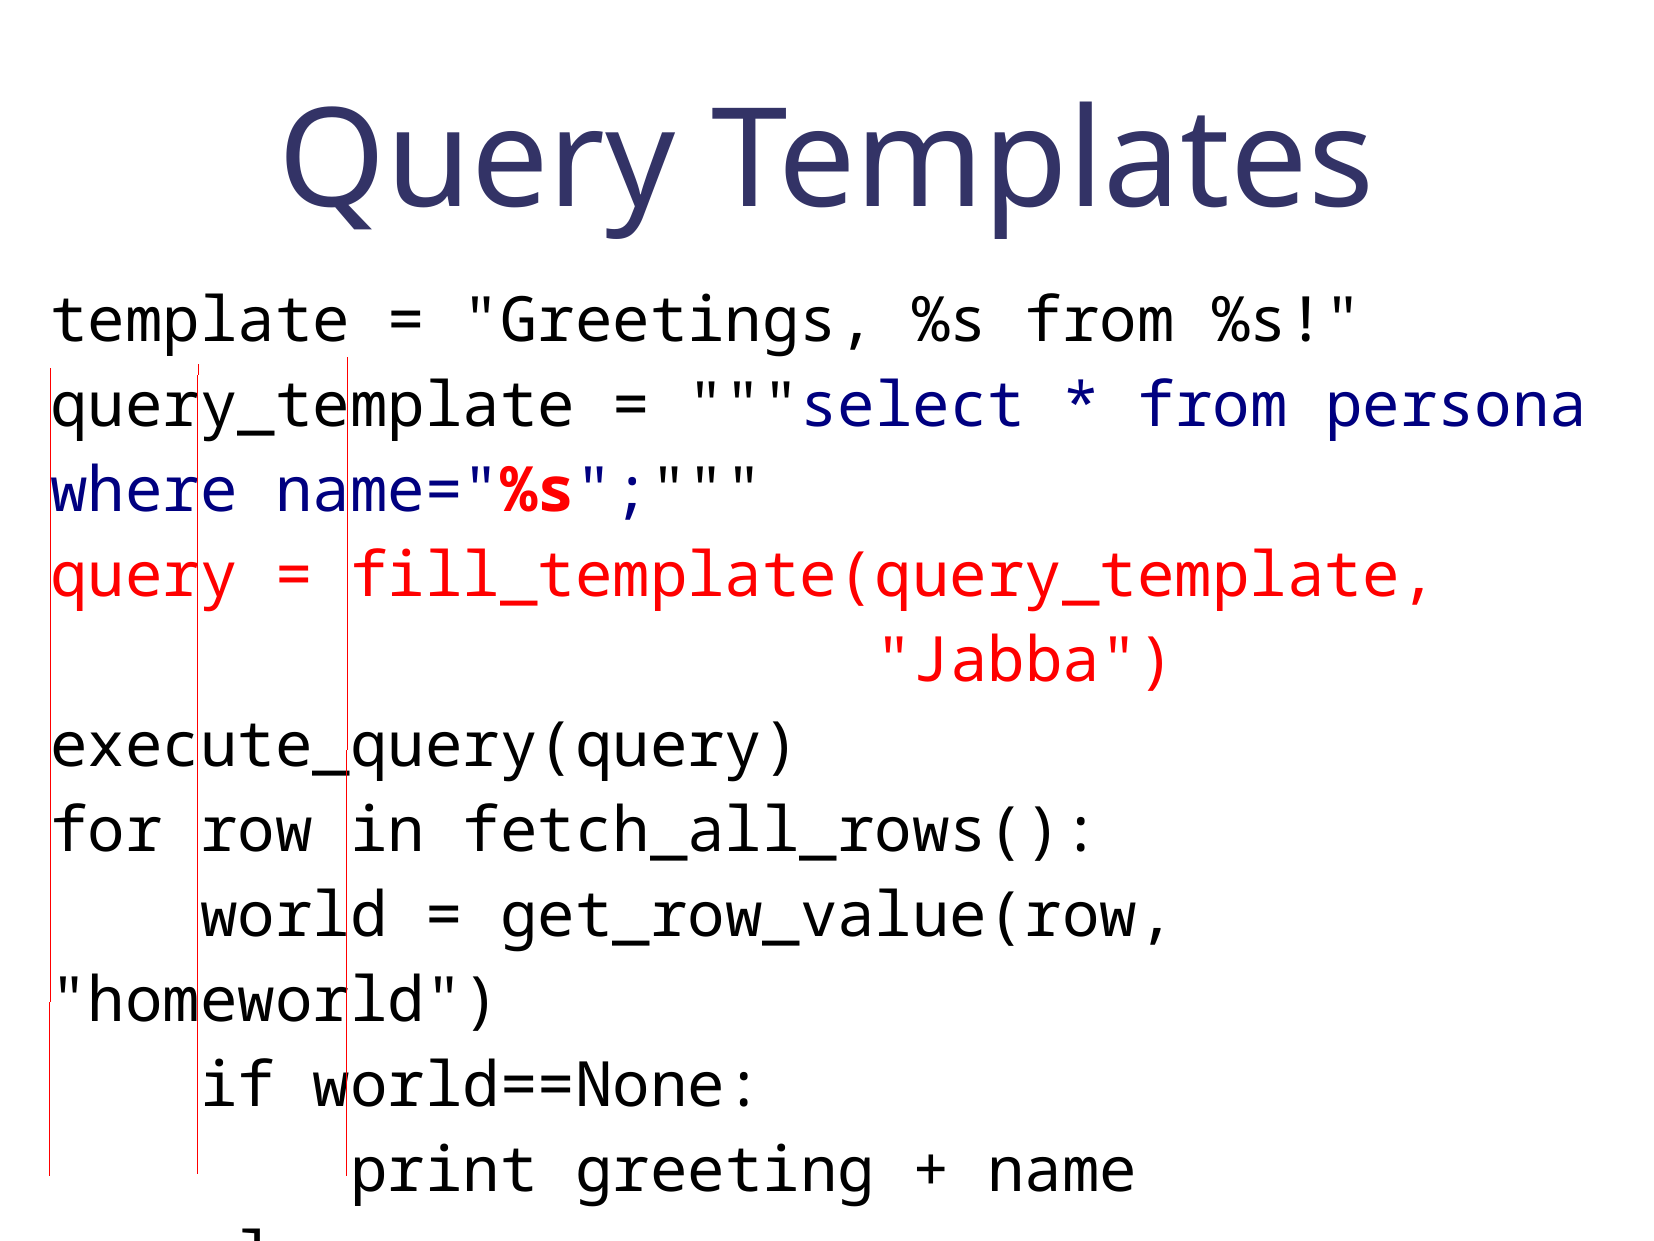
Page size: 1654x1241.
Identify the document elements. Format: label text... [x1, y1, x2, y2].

subtitle template = "Greetings, %s from %s!" query_template = """select * from persona where name="%s";""" query = fill_template(query_template, "Jabba") execute_query(query) for row in fetch_all_rows(): world = get_row_value(row, "homeworld") if world==None: print greeting + name else: print fill_template(template, name, world) [50, 274, 1654, 1172]
title Query Templates [82, 56, 1571, 250]
